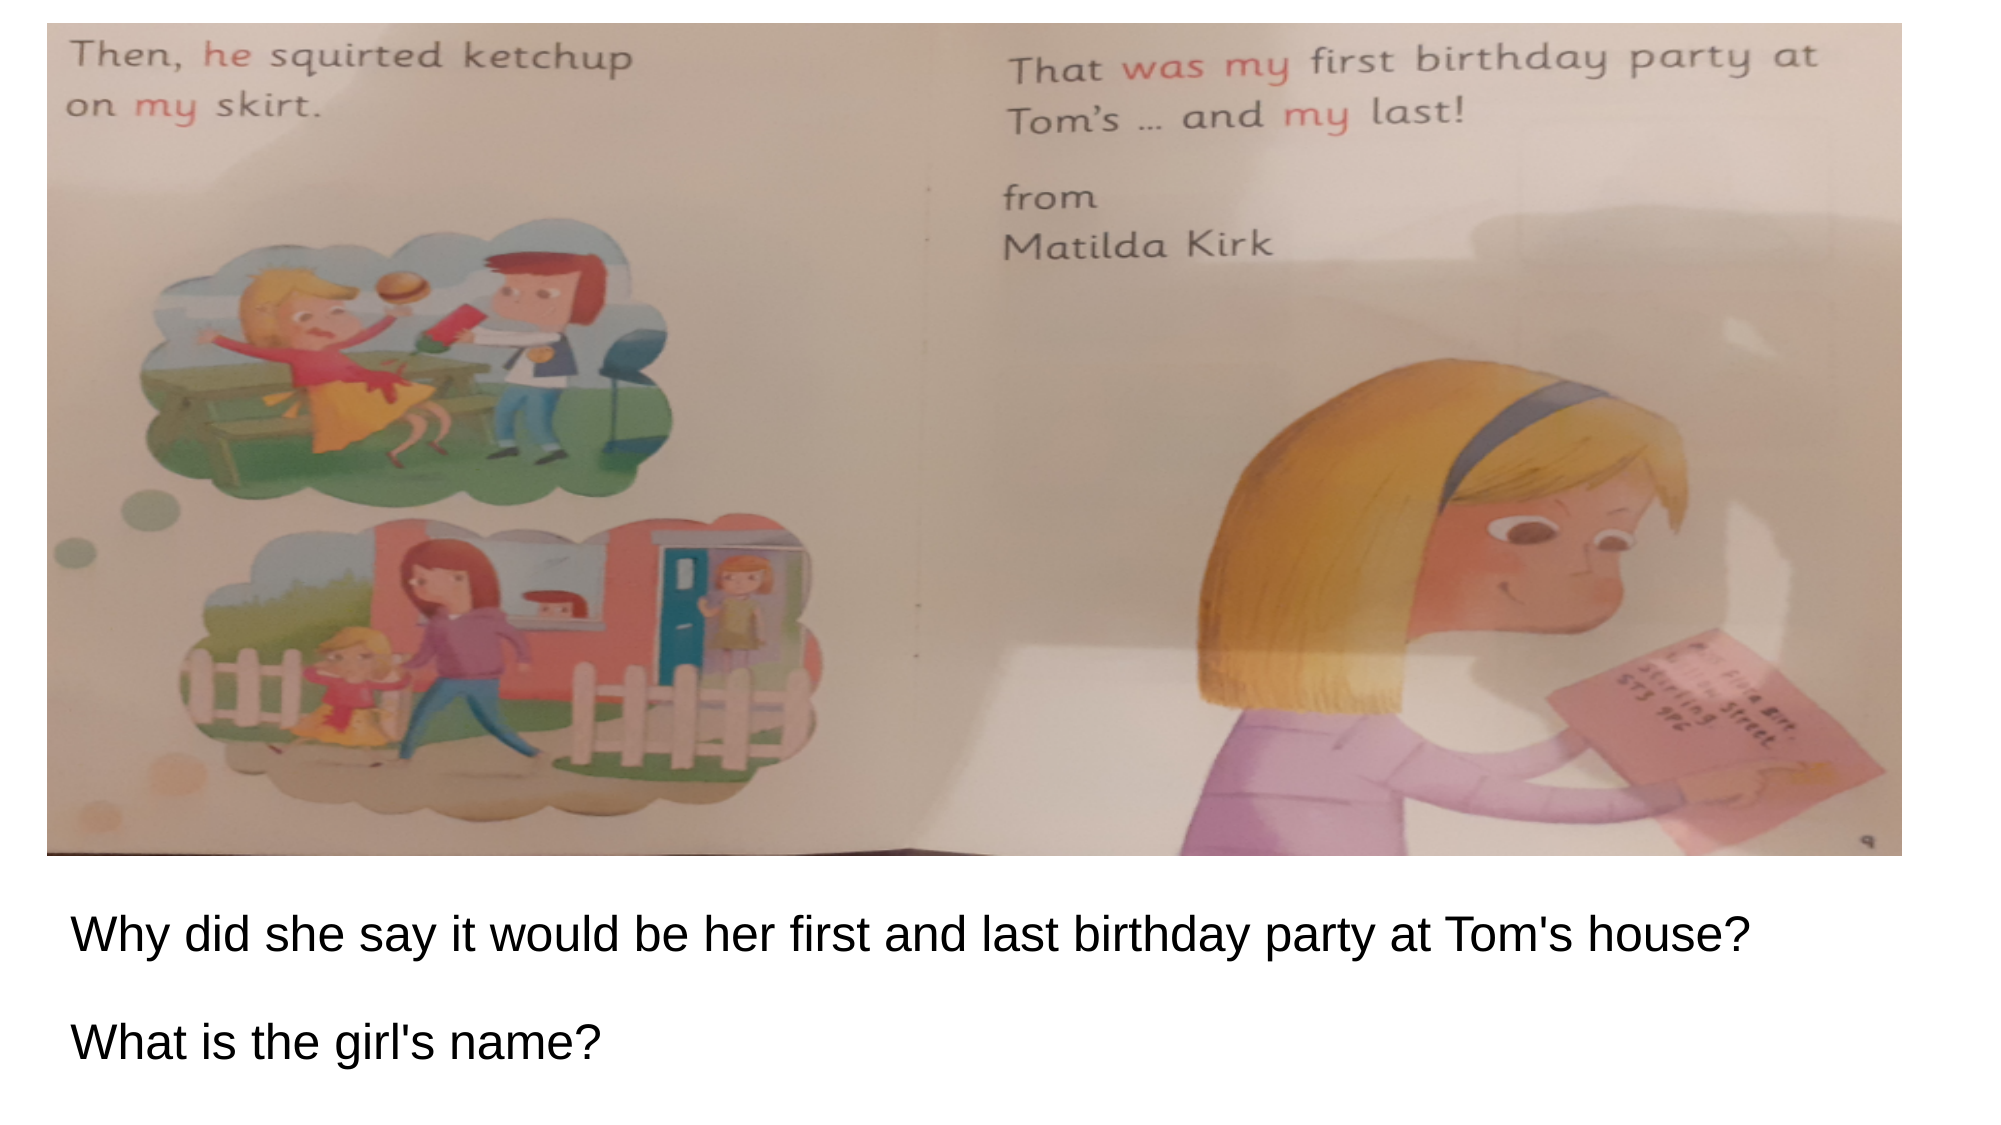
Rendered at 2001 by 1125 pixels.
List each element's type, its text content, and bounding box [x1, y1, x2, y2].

title Why did she say it would be her first and last birthday party at Tom's house? What is the girl's name? [70, 881, 1796, 1099]
picture [47, 23, 1902, 856]
